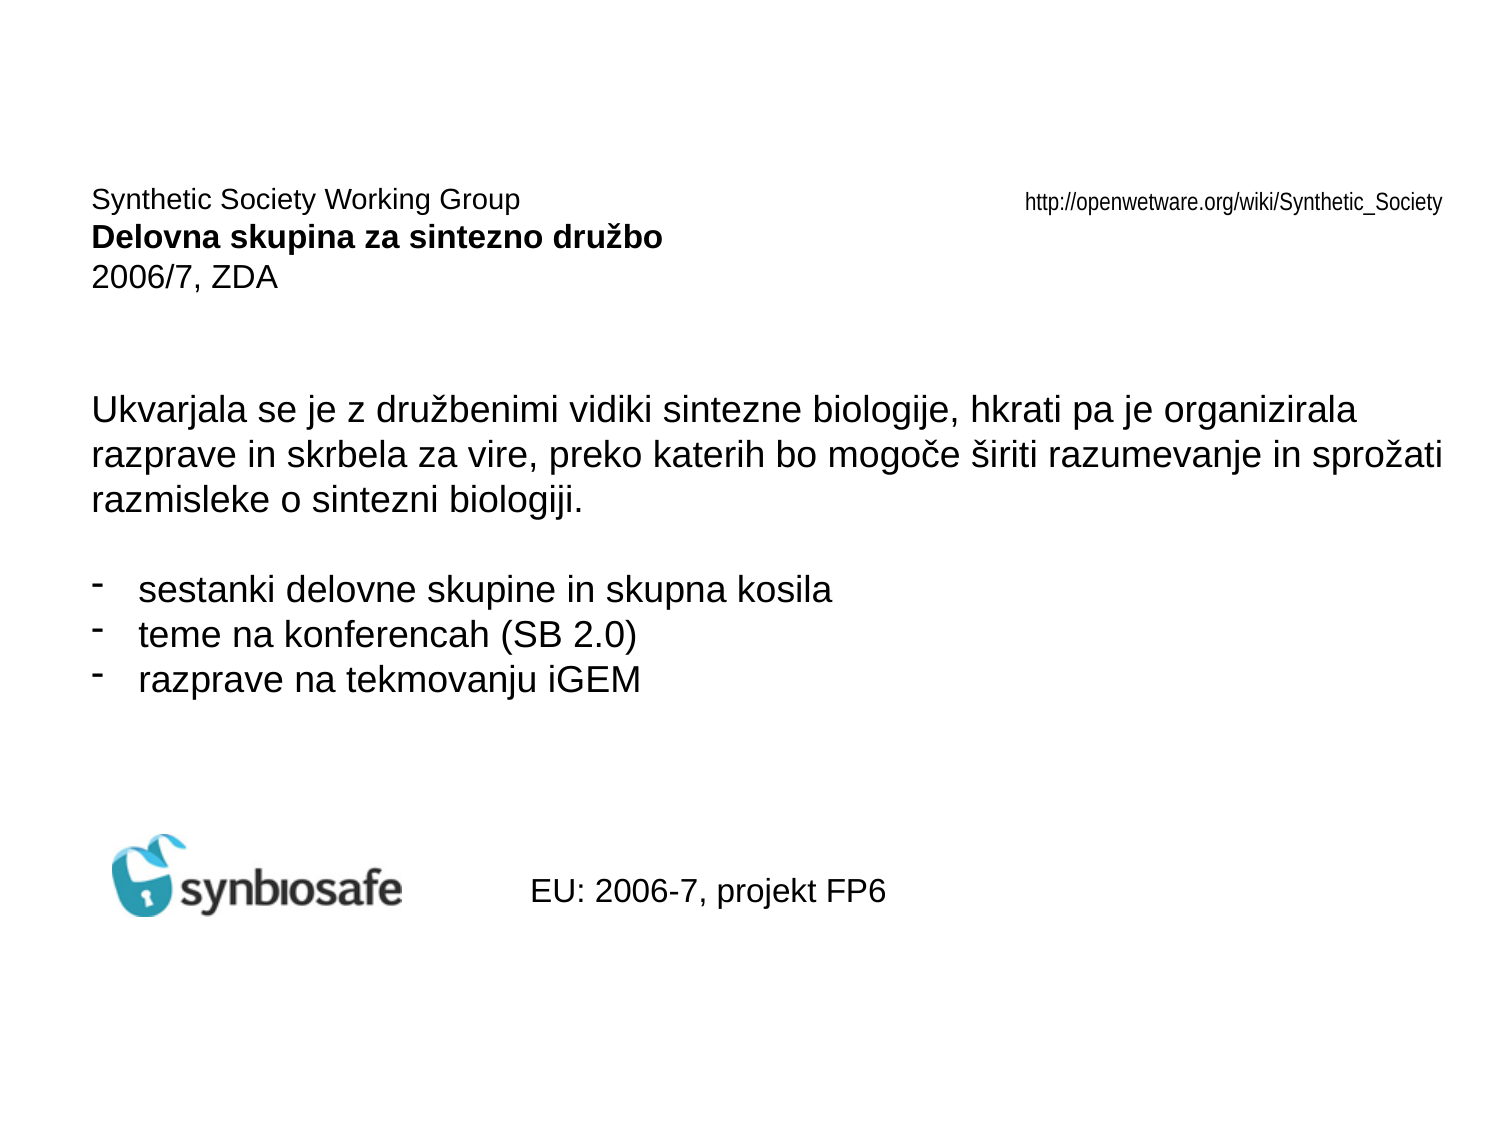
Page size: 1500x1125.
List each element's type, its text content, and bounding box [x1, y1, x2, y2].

text_box Synthetic Society Working Group Delovna skupina za sintezno družbo 2006/7, ZDA Ukvarjala se je z družbenimi vidiki sintezne biologije, hkrati pa je organizirala razprave in skrbela za vire, preko katerih bo mogoče širiti razumevanje in sprožati razmisleke o sintezni biologiji. sestanki delovne skupine in skupna kosila teme na konferencah (SB 2.0) razprave na tekmovanju iGEM [76, 172, 1459, 798]
text_box EU: 2006-7, projekt FP6 [515, 861, 903, 917]
picture [112, 834, 402, 917]
text_box http://openwetware.org/wiki/Synthetic_Society [708, 177, 1459, 223]
